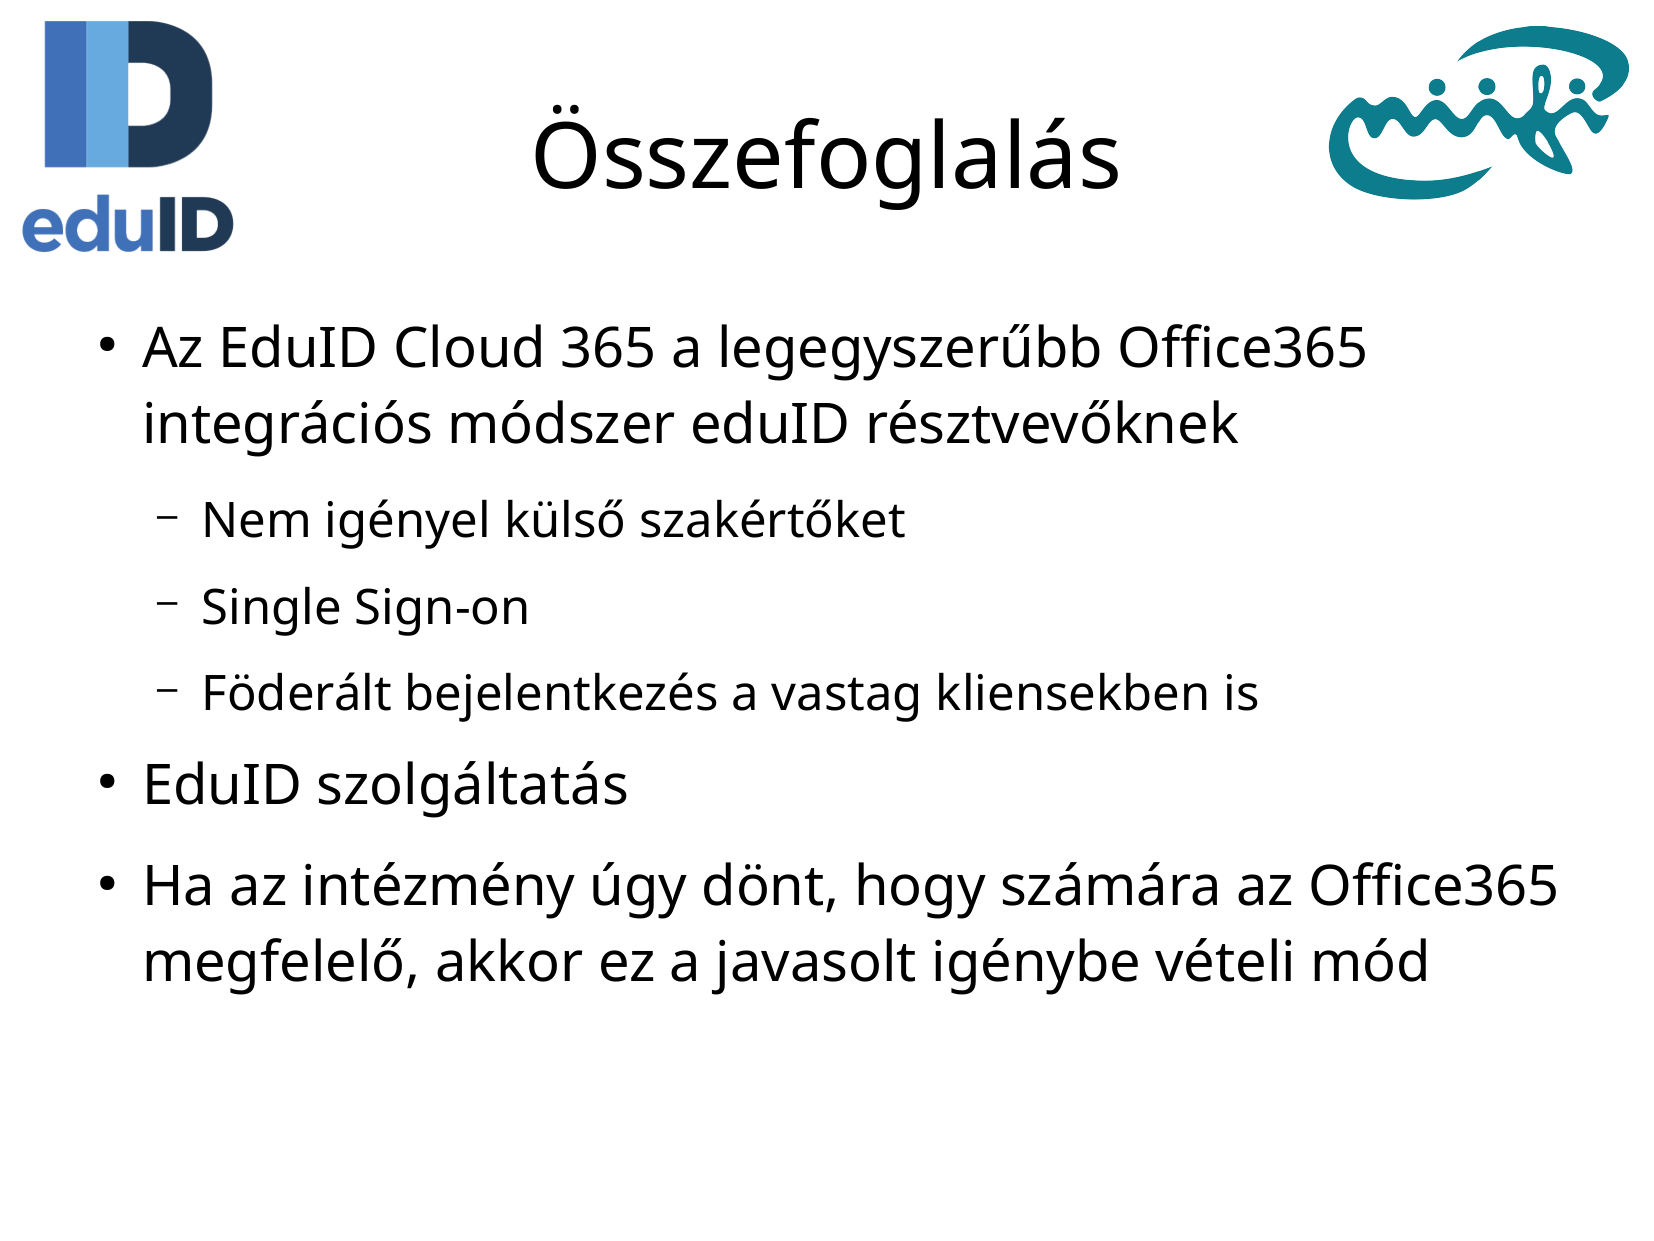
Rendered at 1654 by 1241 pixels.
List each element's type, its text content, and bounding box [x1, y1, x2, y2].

picture [1328, 26, 1629, 200]
picture [3, 0, 254, 272]
title Összefoglalás [82, 49, 1571, 257]
list Az EduID Cloud 365 a legegyszerűbb Office365 integrációs módszer eduID résztvevőknek Nem igényel külső szakértőket Single Sign-on Föderált bejelentkezés a vastag kliensekben is EduID szolgáltatás Ha az intézmény úgy dönt, hogy számára az Office365 megfelelő, akkor ez a javasolt igénybe vételi mód [82, 307, 1571, 1028]
